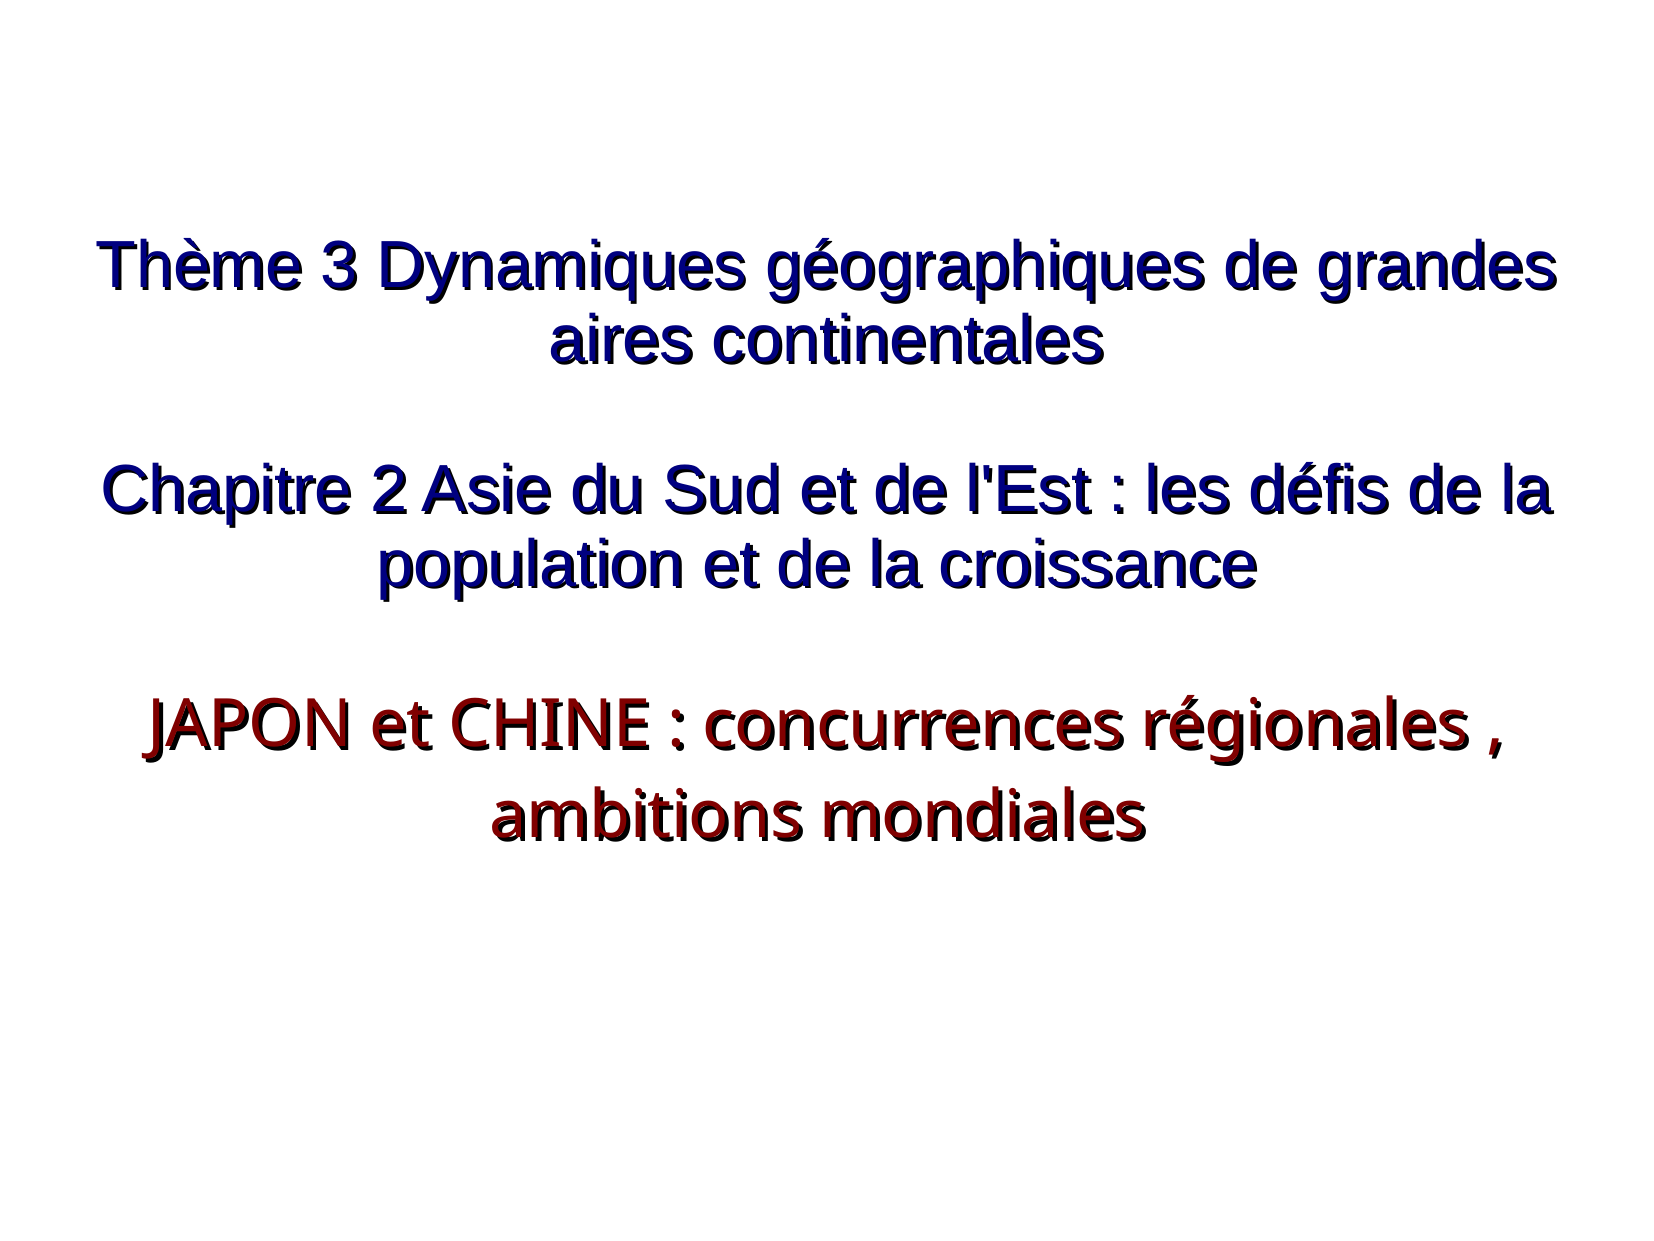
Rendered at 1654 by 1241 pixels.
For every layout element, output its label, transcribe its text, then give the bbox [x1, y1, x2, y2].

subtitle Thème 3 Dynamiques géographiques de grandes aires continentales Chapitre 2 Asie du Sud et de l'Est : les défis de la population et de la croissance JAPON et CHINE : concurrences régionales , ambitions mondiales [82, 49, 1571, 1109]
